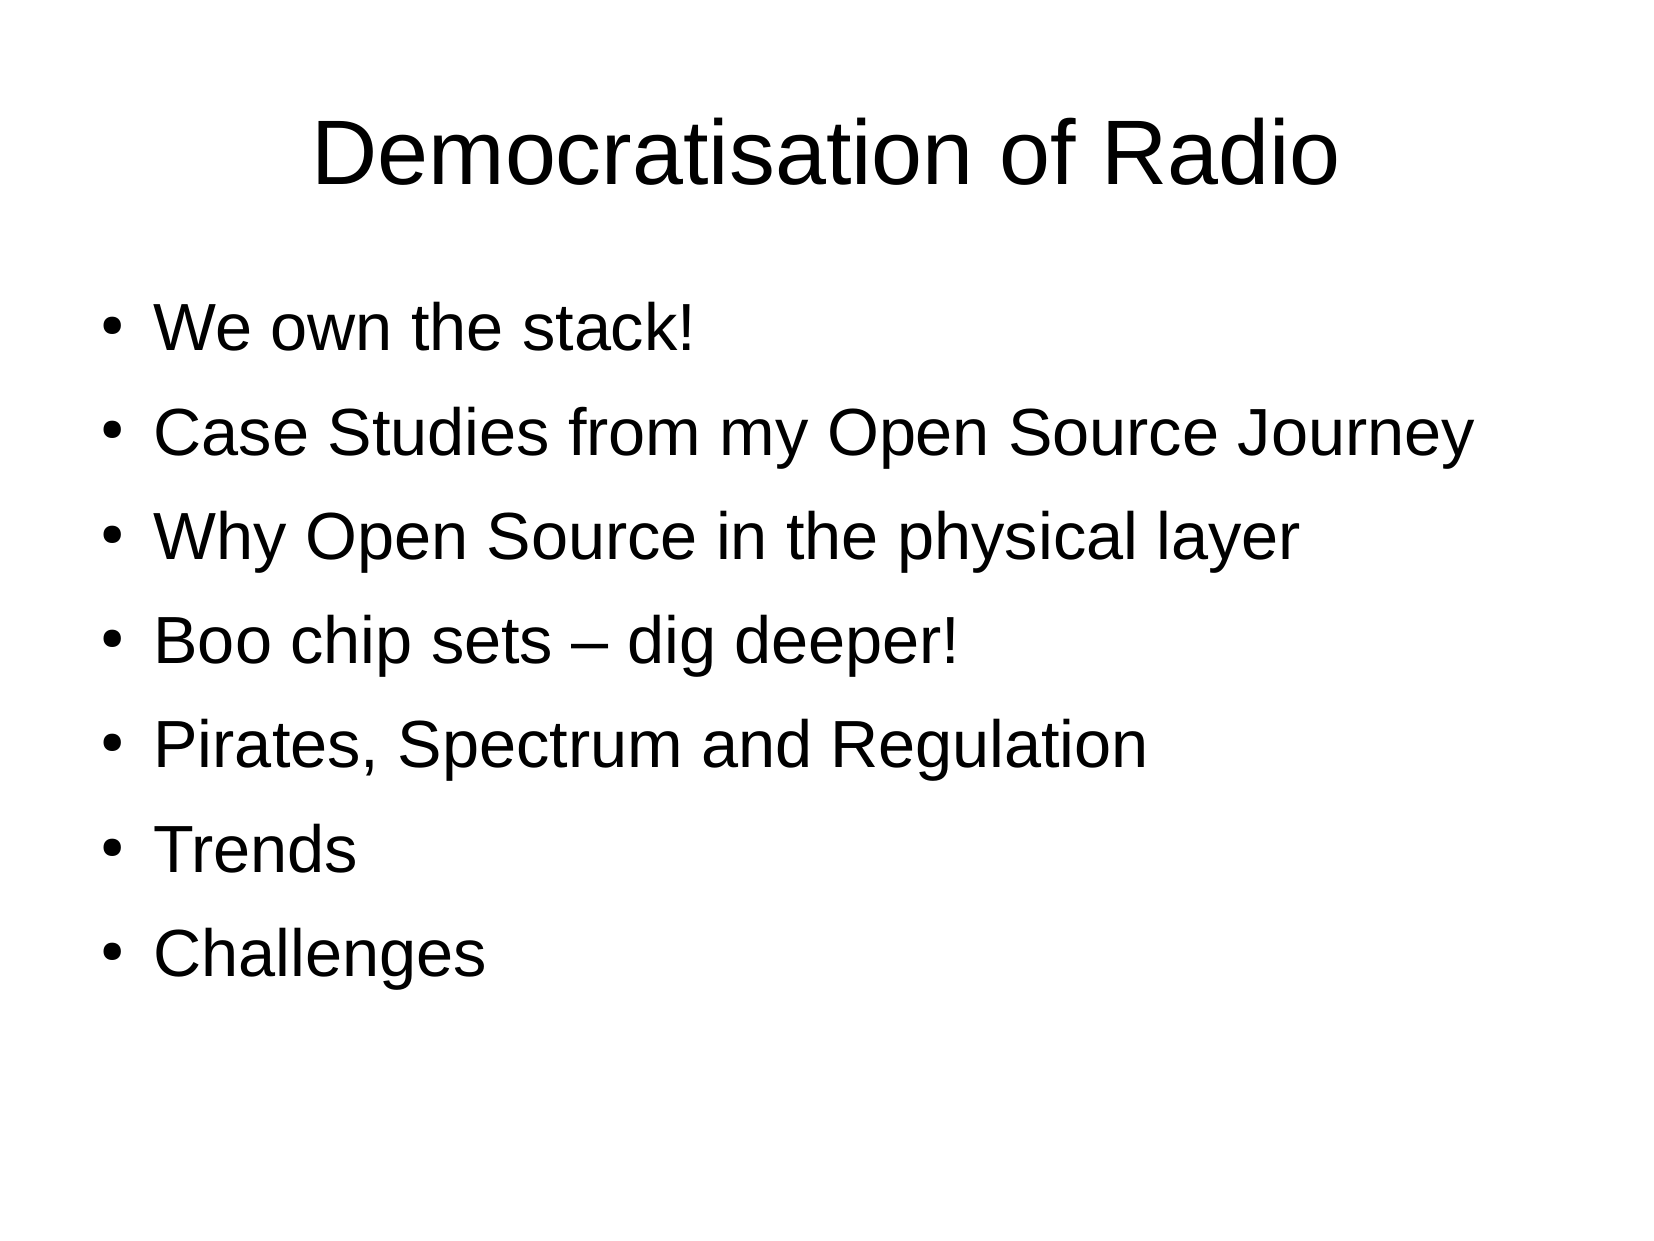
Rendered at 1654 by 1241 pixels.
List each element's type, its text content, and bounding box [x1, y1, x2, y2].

list We own the stack! Case Studies from my Open Source Journey Why Open Source in the physical layer Boo chip sets – dig deeper! Pirates, Spectrum and Regulation Trends Challenges [82, 290, 1571, 1010]
title Democratisation of Radio [82, 49, 1571, 257]
